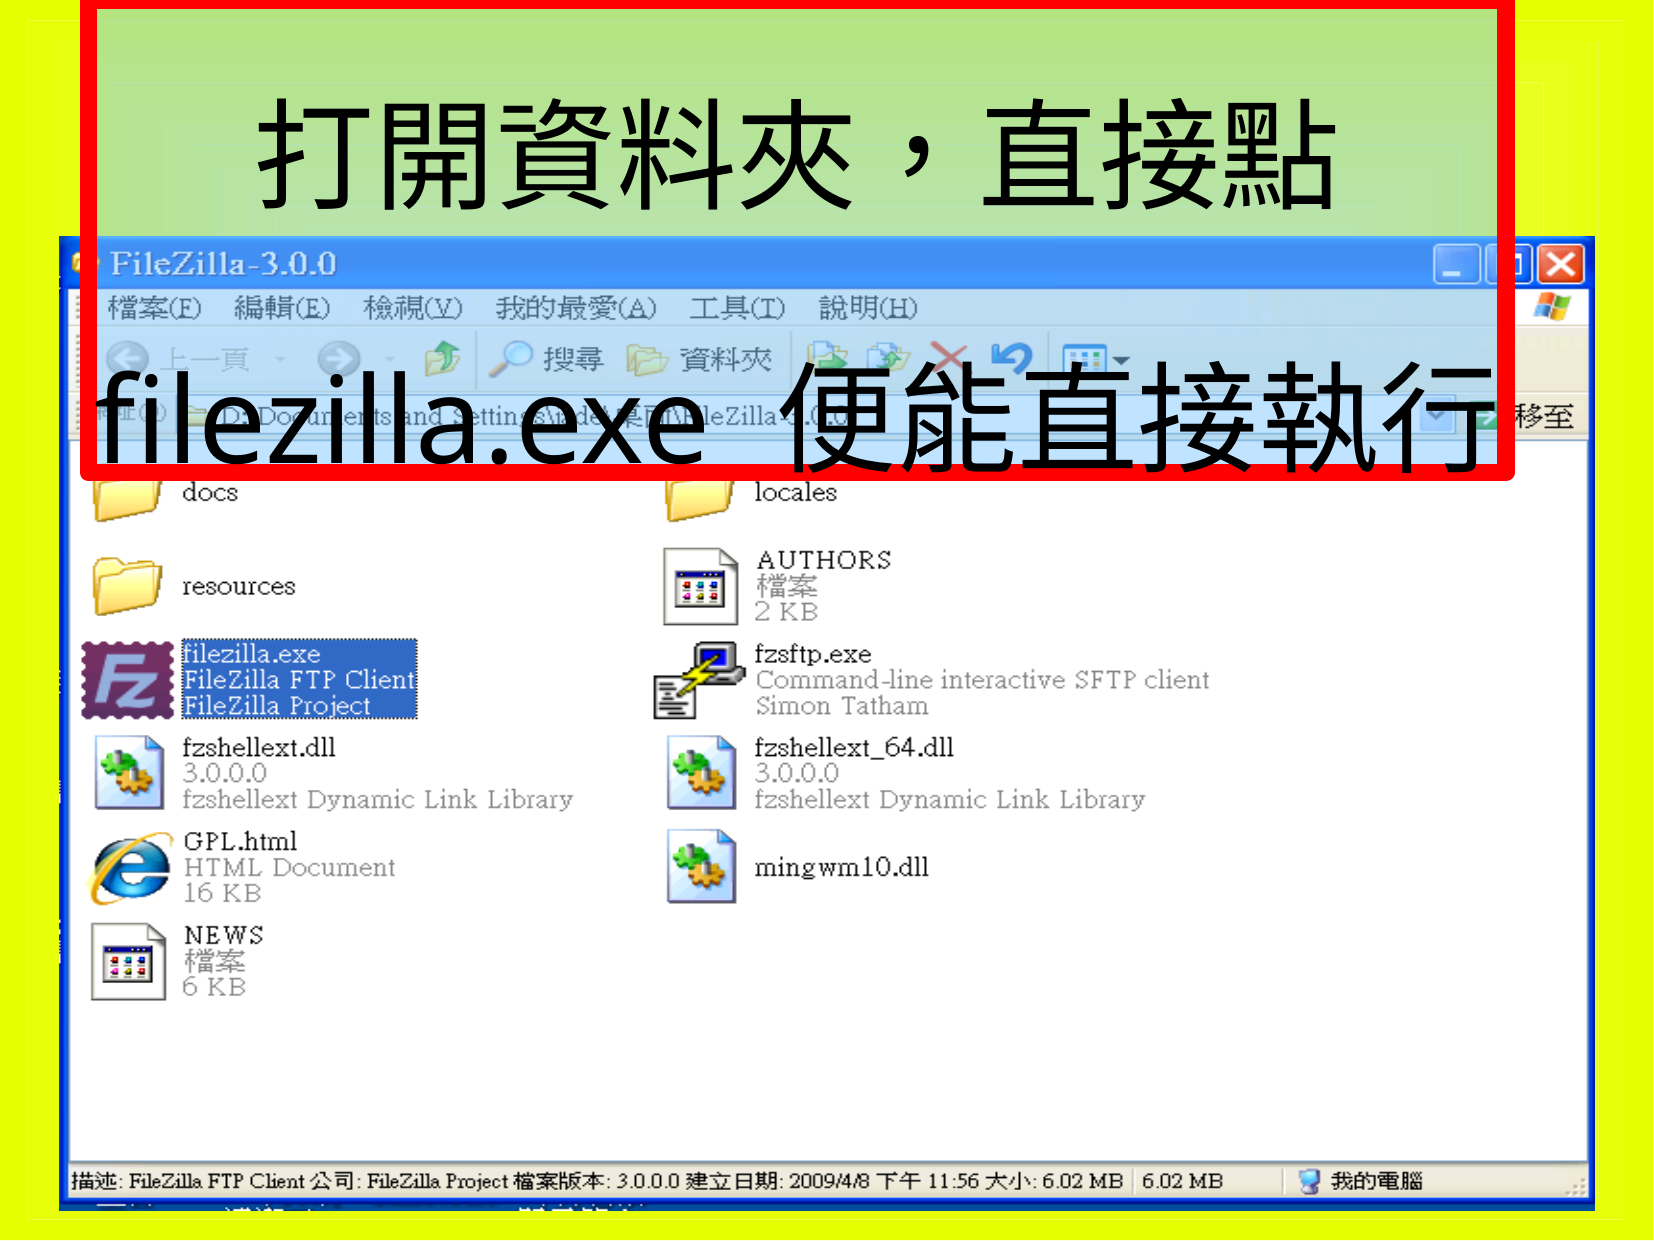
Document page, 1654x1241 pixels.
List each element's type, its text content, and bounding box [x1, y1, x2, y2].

text_box 打開資料夾，直接點 filezilla.exe 便能直接執行 [88, 0, 1506, 473]
title 二，要有本校郵件帳號 (網頁空間) [1506, 103, 1514, 236]
picture [59, 236, 1595, 1211]
